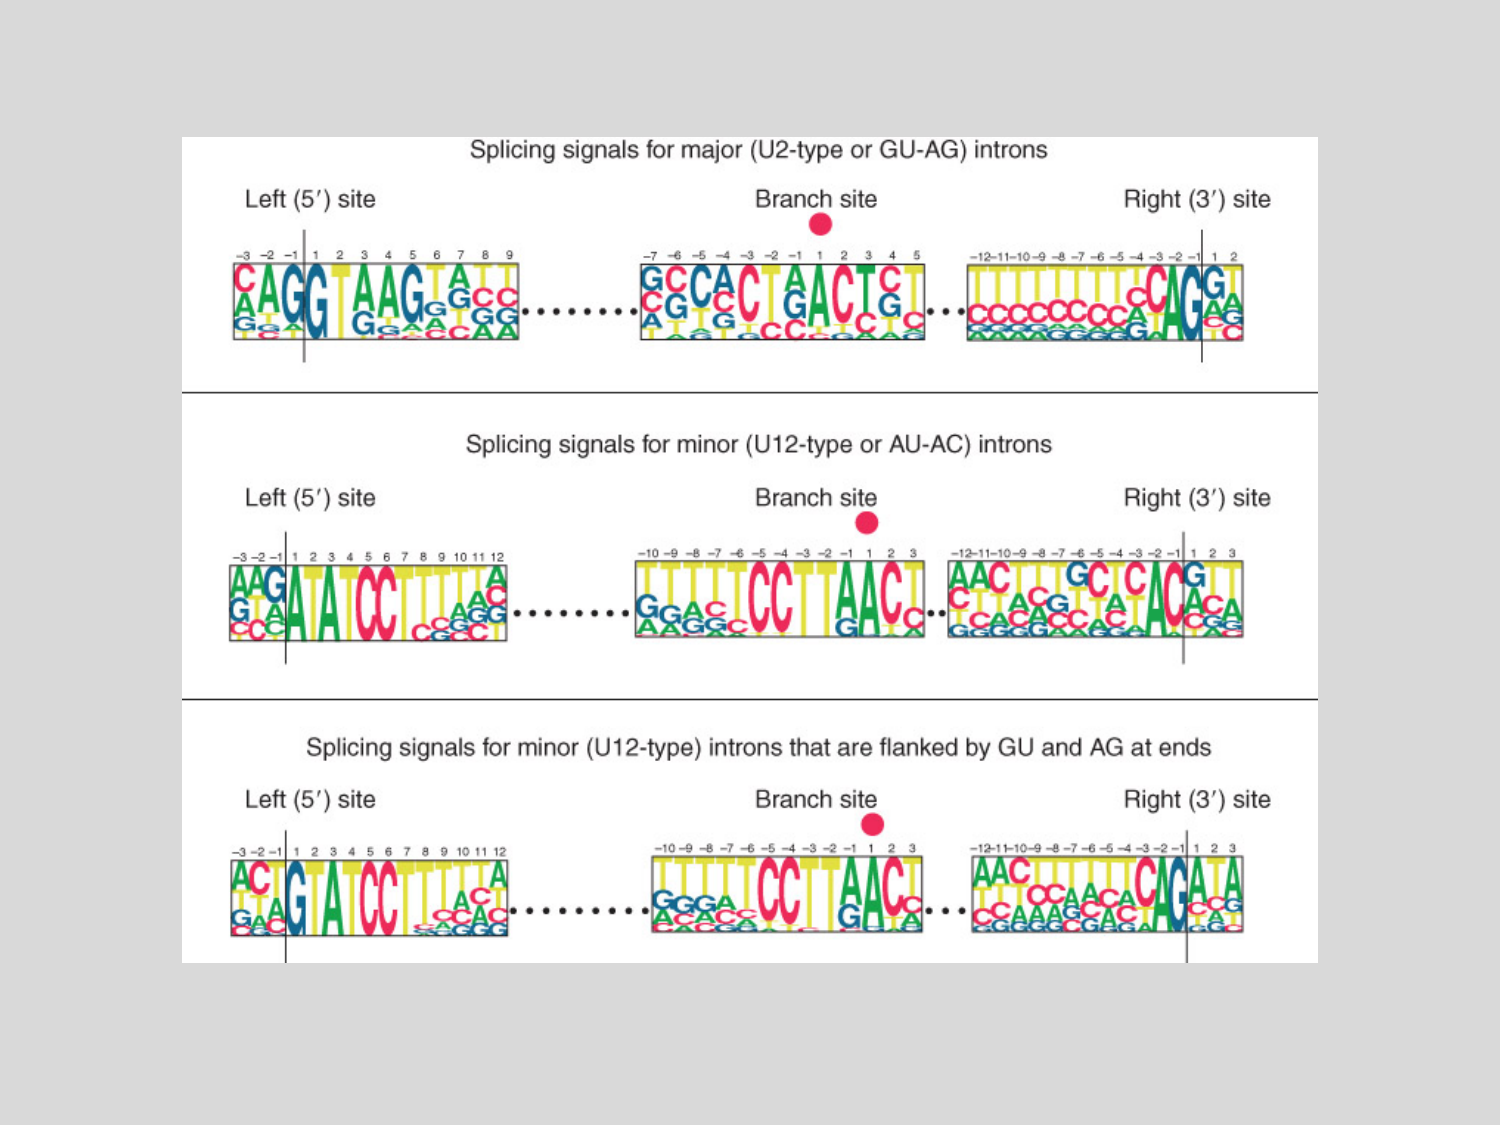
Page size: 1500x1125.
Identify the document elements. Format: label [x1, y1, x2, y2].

picture [182, 137, 1318, 963]
